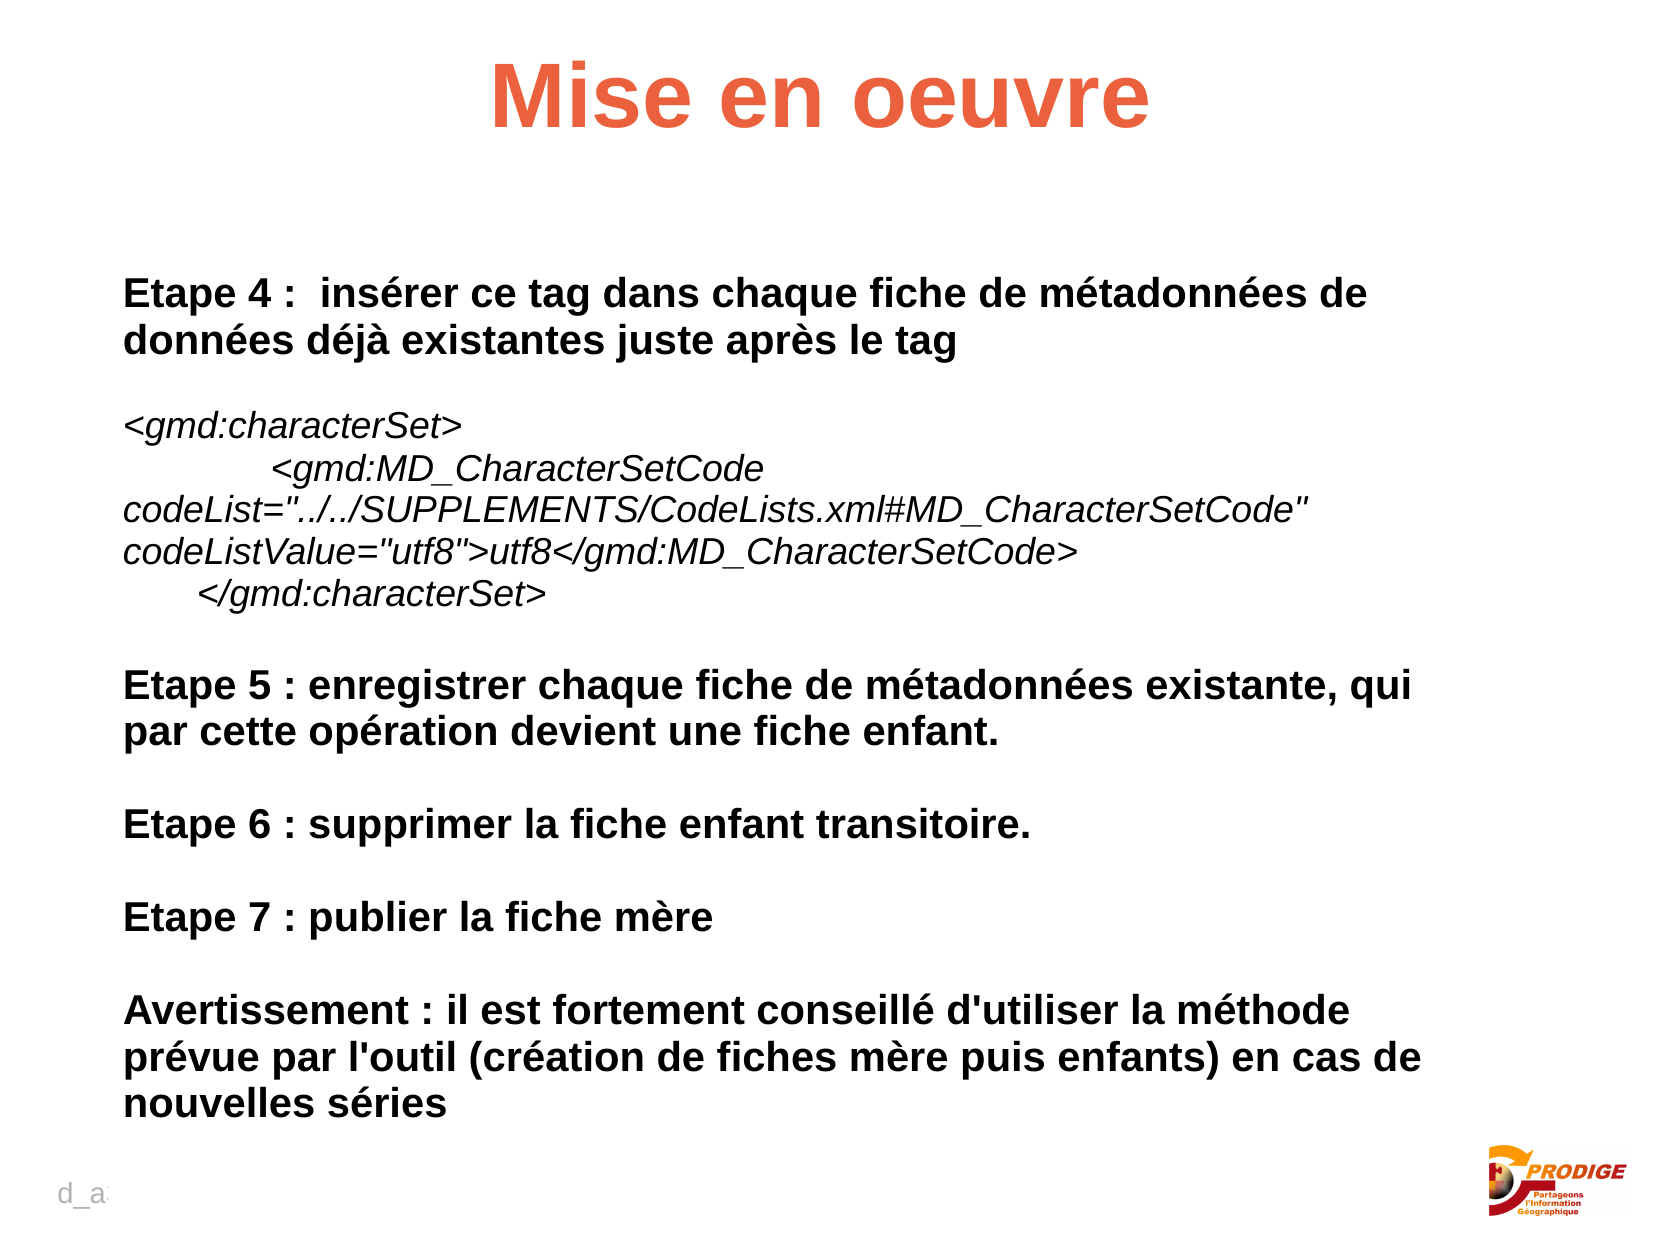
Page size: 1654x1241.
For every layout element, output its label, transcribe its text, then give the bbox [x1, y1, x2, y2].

title Mise en oeuvre [77, 0, 1566, 193]
text_box Etape 4 : insérer ce tag dans chaque fiche de métadonnées de données déjà existantes juste après le tag <gmd:characterSet> <gmd:MD_CharacterSetCode codeList="../../SUPPLEMENTS/CodeLists.xml#MD_CharacterSetCode" codeListValue="utf8">utf8</gmd:MD_CharacterSetCode> </gmd:characterSet> Etape 5 : enregistrer chaque fiche de métadonnées existante, qui par cette opération devient une fiche enfant. Etape 6 : supprimer la fiche enfant transitoire. Etape 7 : publier la fiche mère Avertissement : il est fortement conseillé d'utiliser la méthode prévue par l'outil (création de fiches mère puis enfants) en cas de nouvelles séries [108, 220, 1490, 1234]
picture [1490, 1145, 1627, 1216]
